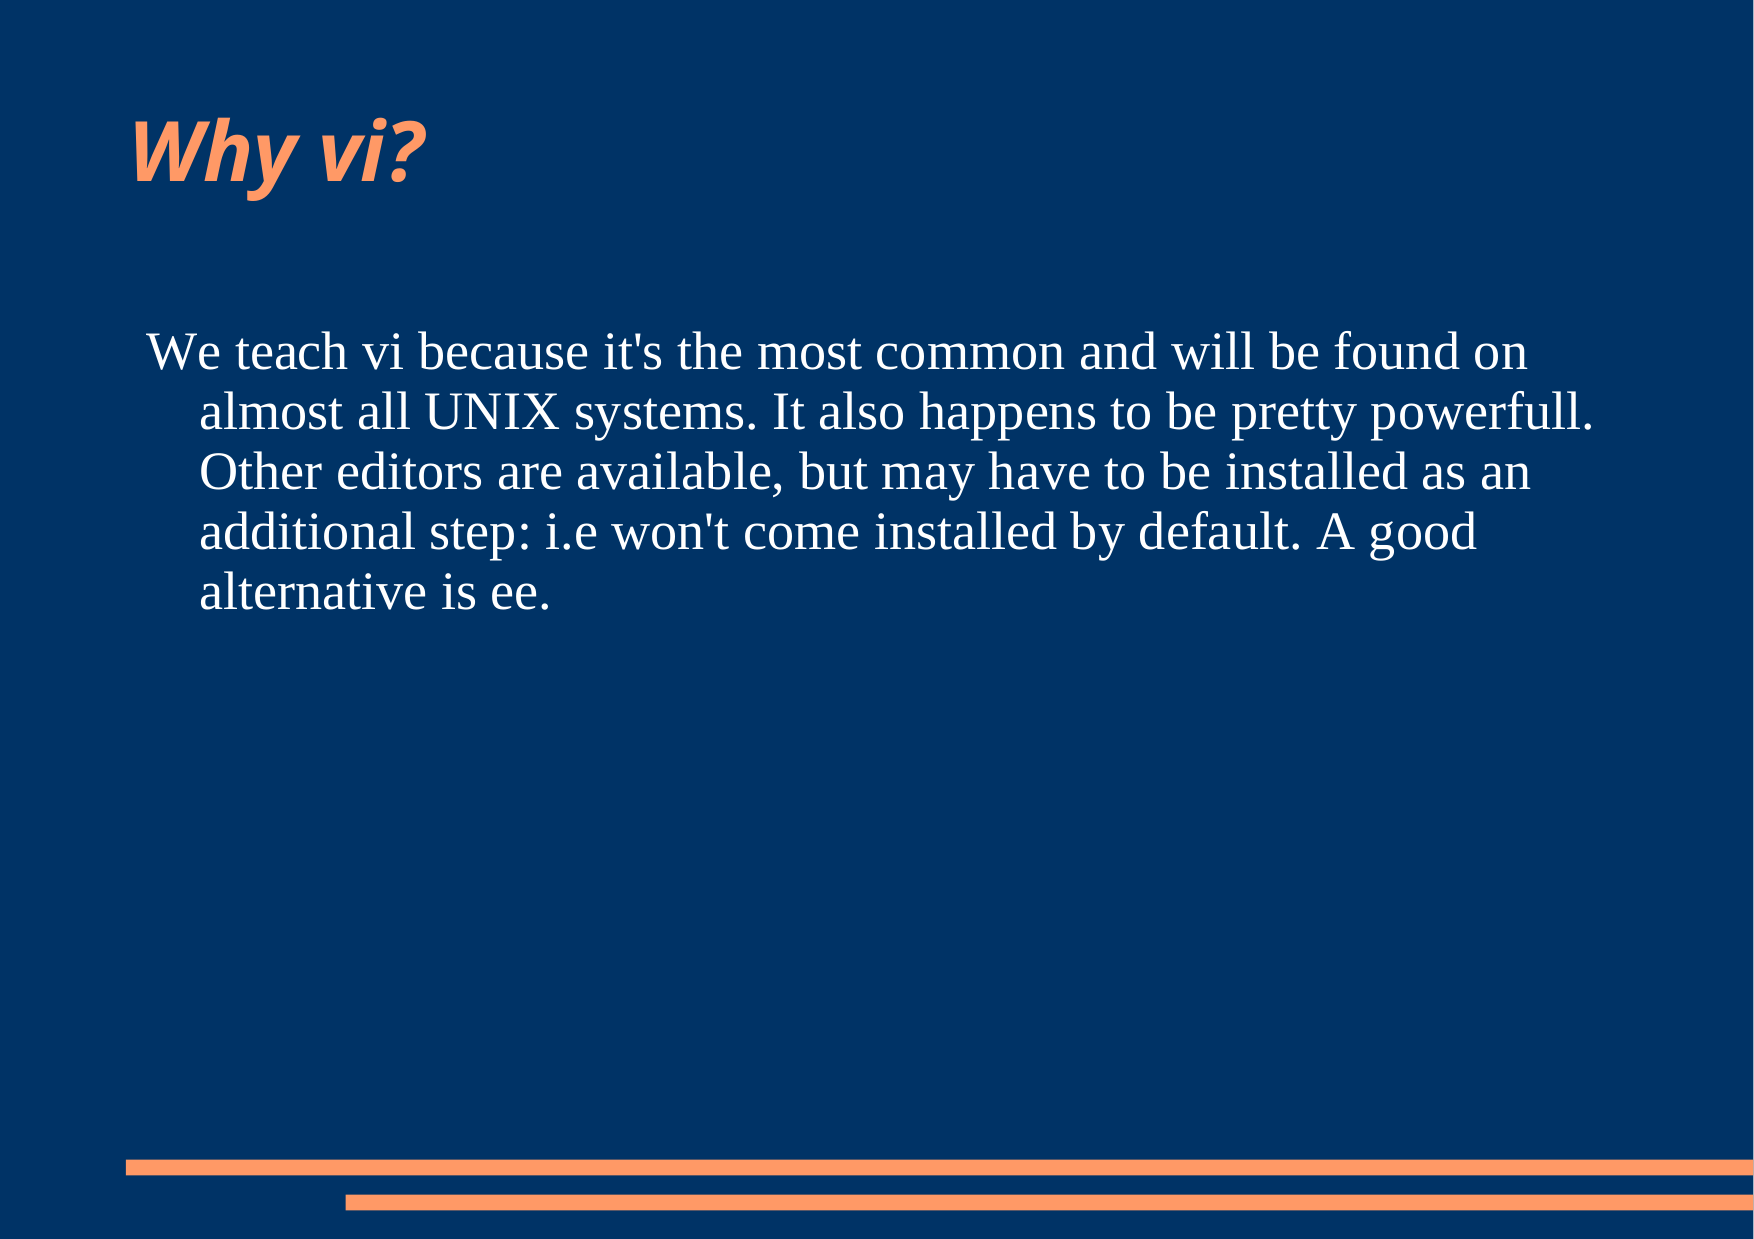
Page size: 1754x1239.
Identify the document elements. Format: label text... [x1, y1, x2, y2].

list We teach vi because it's the most common and will be found on almost all UNIX systems. It also happens to be pretty powerfull. Other editors are available, but may have to be installed as an additional step: i.e won't come installed by default. A good alternative is ee. [128, 321, 1655, 1131]
title Why vi? [128, 46, 1627, 253]
